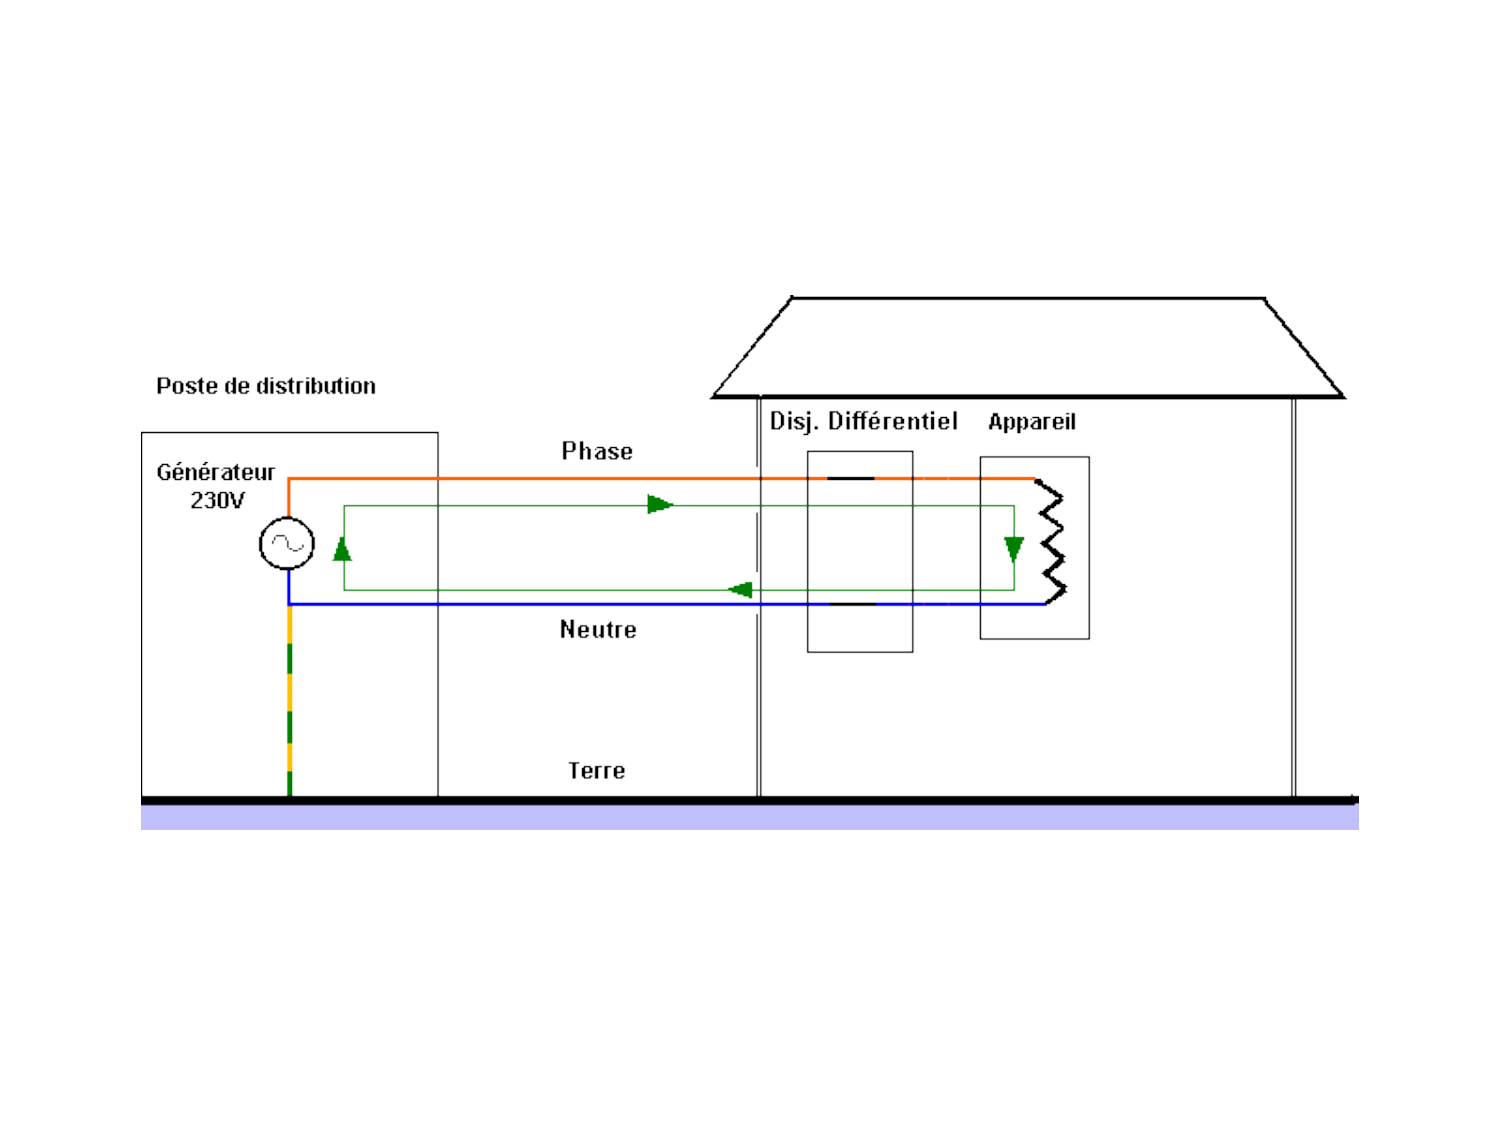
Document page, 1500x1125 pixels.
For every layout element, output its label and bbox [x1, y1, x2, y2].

picture [141, 295, 1359, 830]
